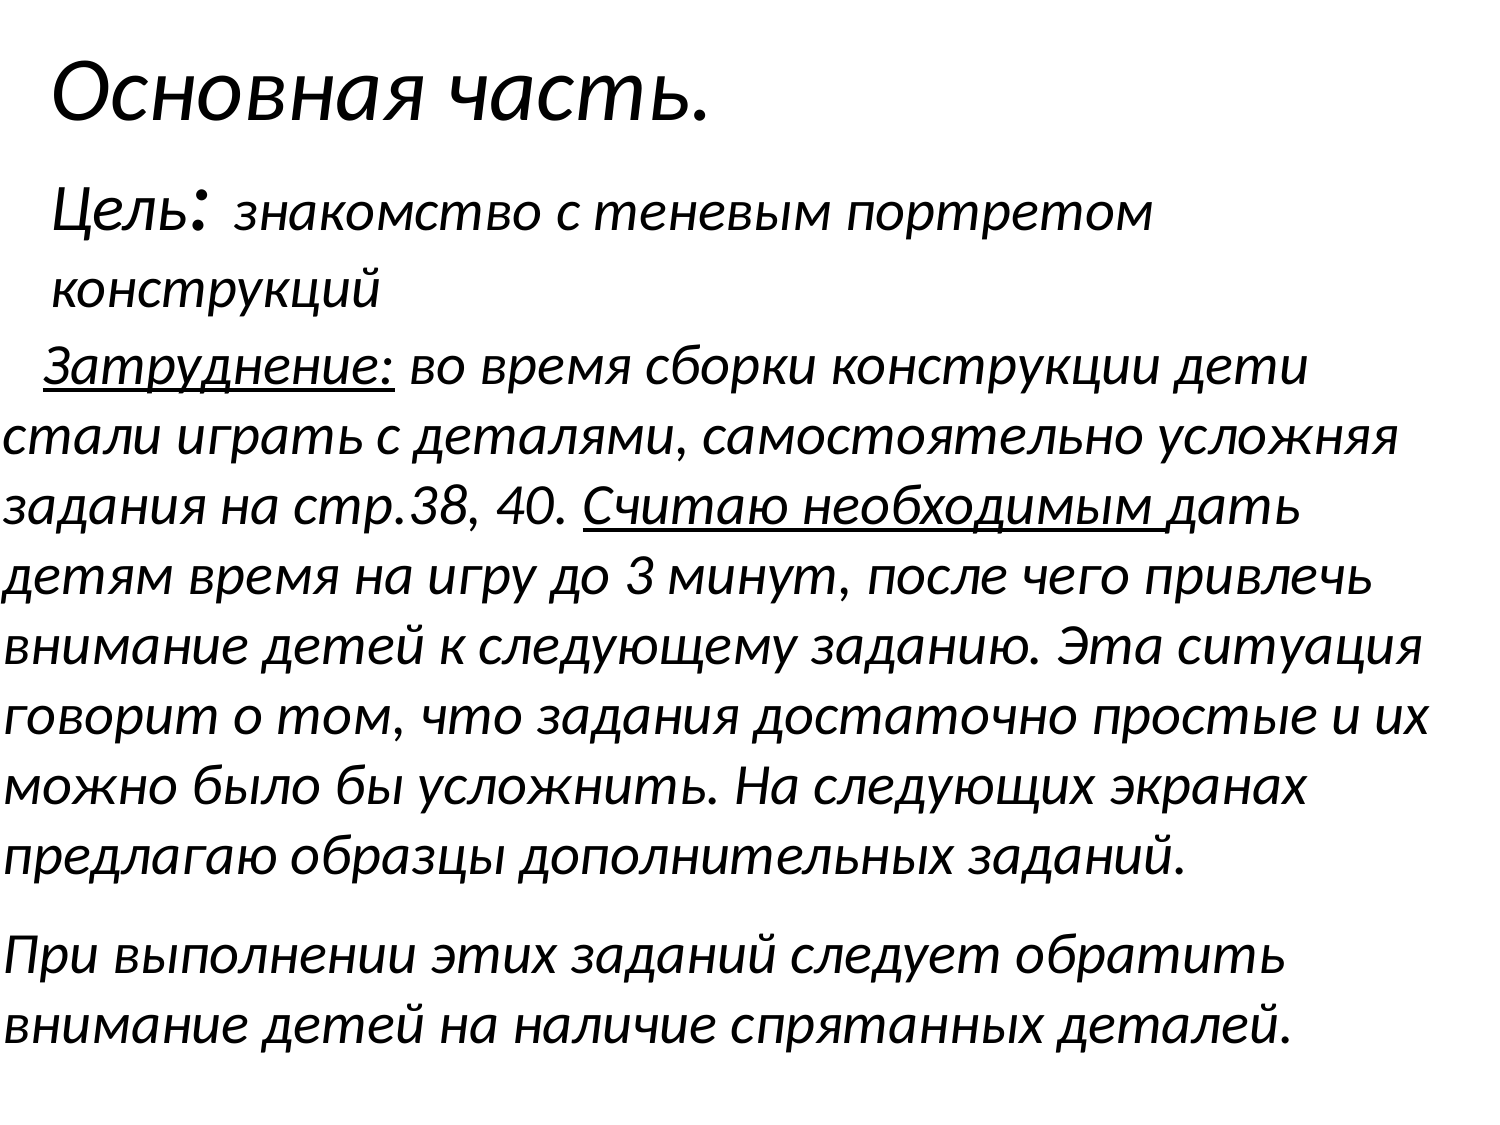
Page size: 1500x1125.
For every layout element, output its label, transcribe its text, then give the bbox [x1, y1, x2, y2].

list Затруднение: во время сборки конструкции дети стали играть с деталями, самостоятельно усложняя задания на стр.38, 40. Считаю необходимым дать детям время на игру до 3 минут, после чего привлечь внимание детей к следующему заданию. Эта ситуация говорит о том, что задания достаточно простые и их можно было бы усложнить. На следующих экранах предлагаю образцы дополнительных заданий. При выполнении этих заданий следует обратить внимание детей на наличие спрятанных деталей. [0, 318, 1489, 1005]
title Основная часть. Цель: знакомство с теневым портретом конструкций [35, 21, 1477, 318]
